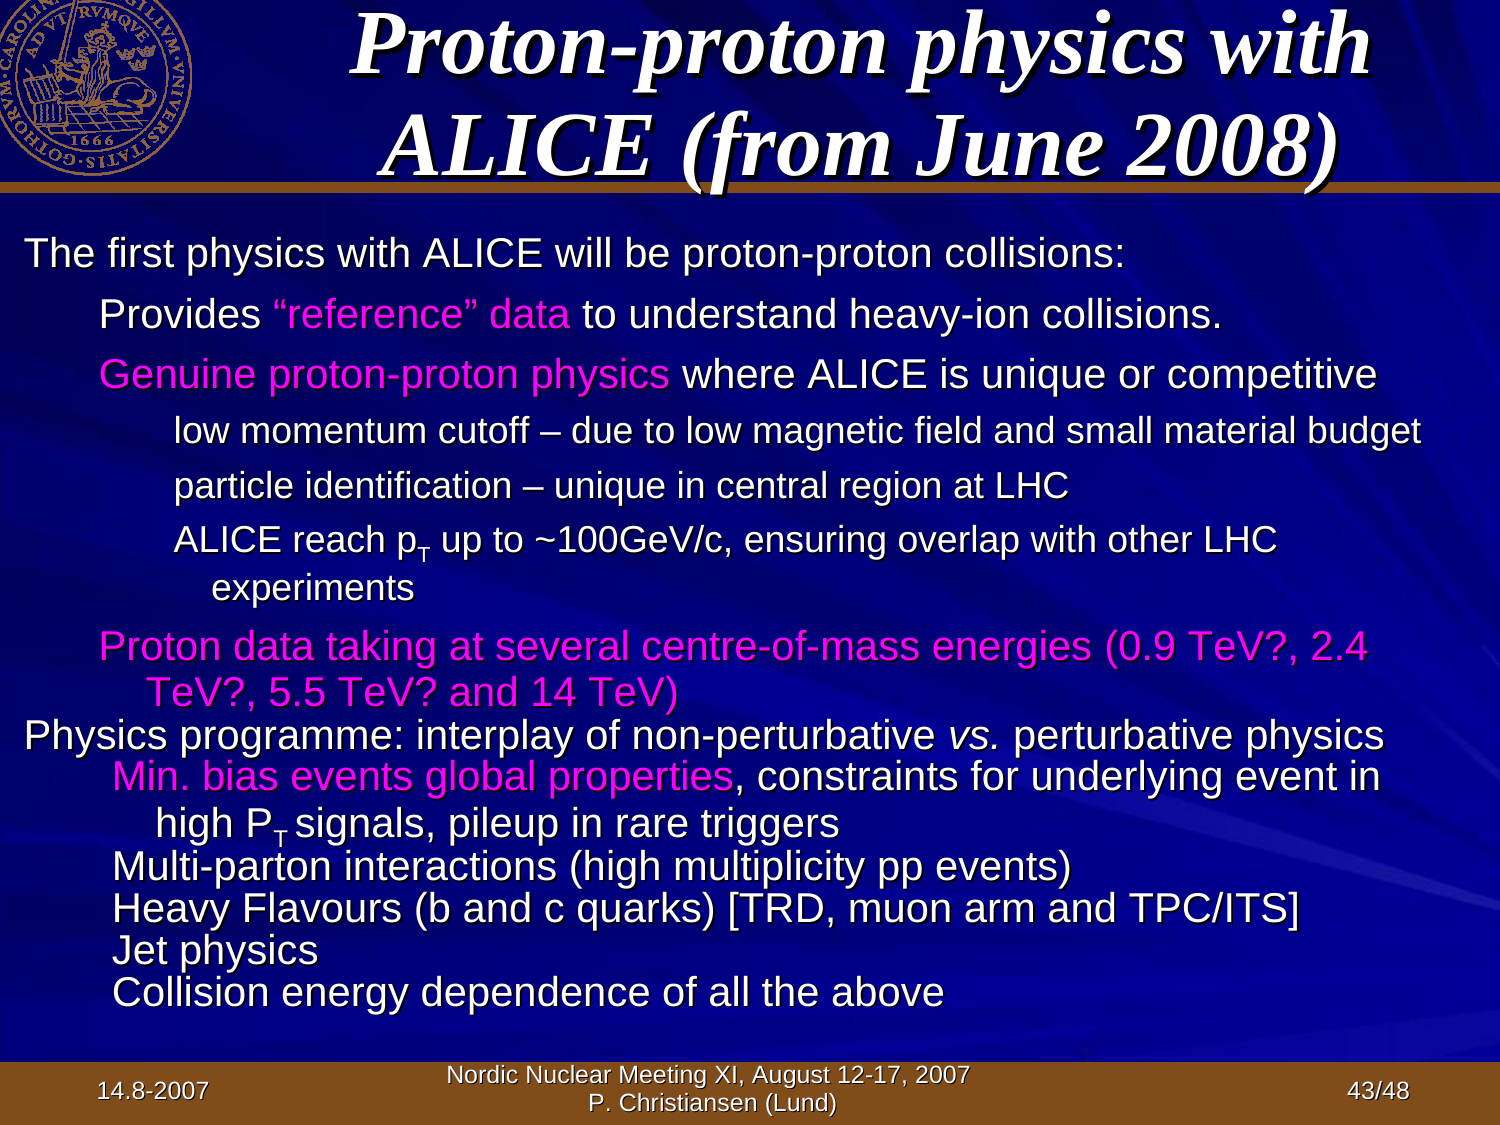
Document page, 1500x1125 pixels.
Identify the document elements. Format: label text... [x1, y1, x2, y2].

title Proton-proton physics with ALICE (from June 2008) [225, 0, 1500, 196]
list The first physics with ALICE will be proton-proton collisions: Provides “reference” data to understand heavy-ion collisions. Genuine proton-proton physics where ALICE is unique or competitive low momentum cutoff – due to low magnetic field and small material budget particle identification – unique in central region at LHC ALICE reach pT up to ~100GeV/c, ensuring overlap with other LHC experiments Proton data taking at several centre-of-mass energies (0.9 TeV?, 2.4 TeV?, 5.5 TeV? and 14 TeV) Physics programme: interplay of non-perturbative vs. perturbative physics Min. bias events global properties, constraints for underlying event in high PT signals, pileup in rare triggers Multi-parton interactions (high multiplicity pp events) Heavy Flavours (b and c quarks) [TRD, muon arm and TPC/ITS] Jet physics Collision energy dependence of all the above [8, 222, 1477, 1044]
picture [1, 193, 1500, 1062]
picture [0, 0, 225, 182]
